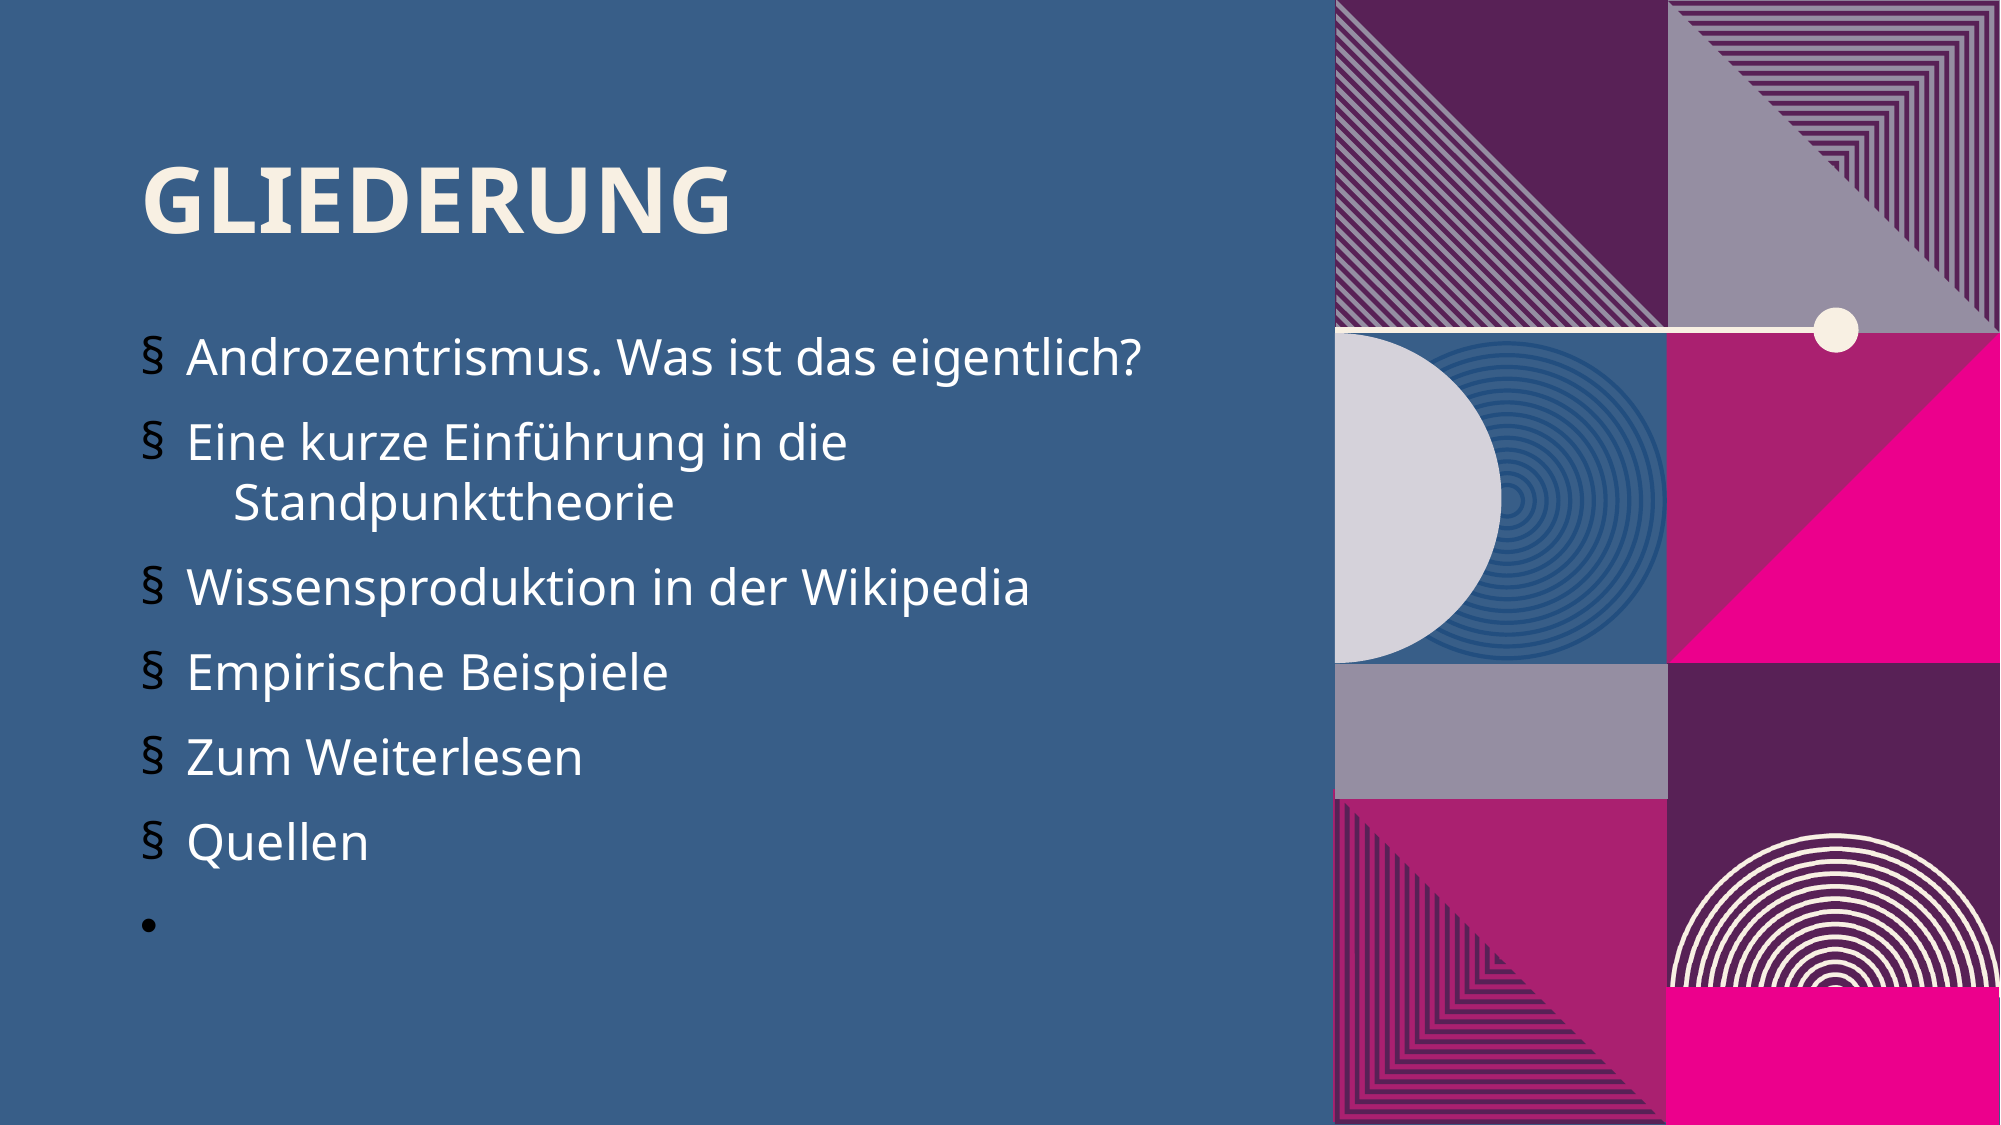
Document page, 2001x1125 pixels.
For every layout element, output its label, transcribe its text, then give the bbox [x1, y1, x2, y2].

list Androzentrismus. Was ist das eigentlich? Eine kurze Einführung in die Standpunkttheorie Wissensproduktion in der Wikipedia Empirische Beispiele Zum Weiterlesen Quellen [125, 317, 1208, 1043]
title Gliederung [125, 146, 1206, 317]
